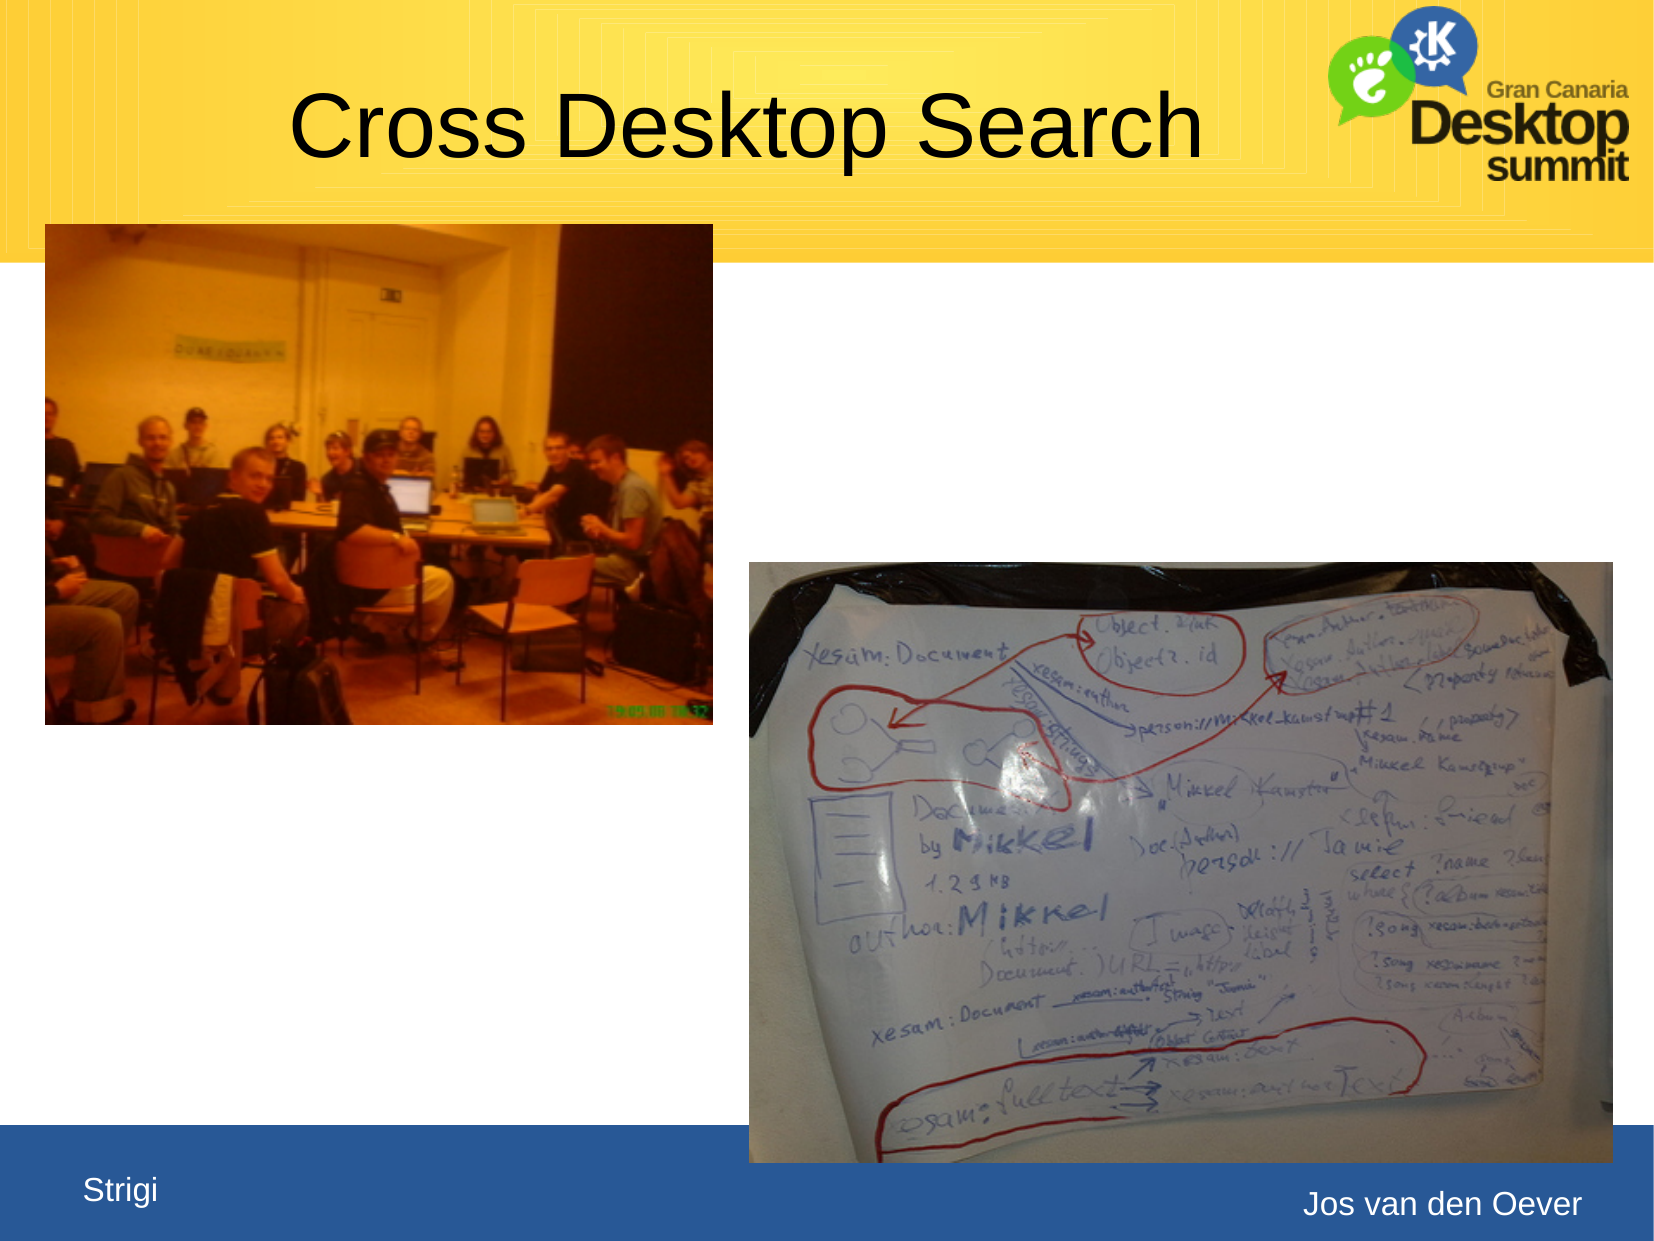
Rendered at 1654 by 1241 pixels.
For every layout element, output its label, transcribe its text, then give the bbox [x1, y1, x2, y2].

picture [1328, 6, 1629, 181]
picture [45, 224, 713, 725]
picture [749, 562, 1613, 1163]
title Cross Desktop Search [75, 64, 1421, 188]
